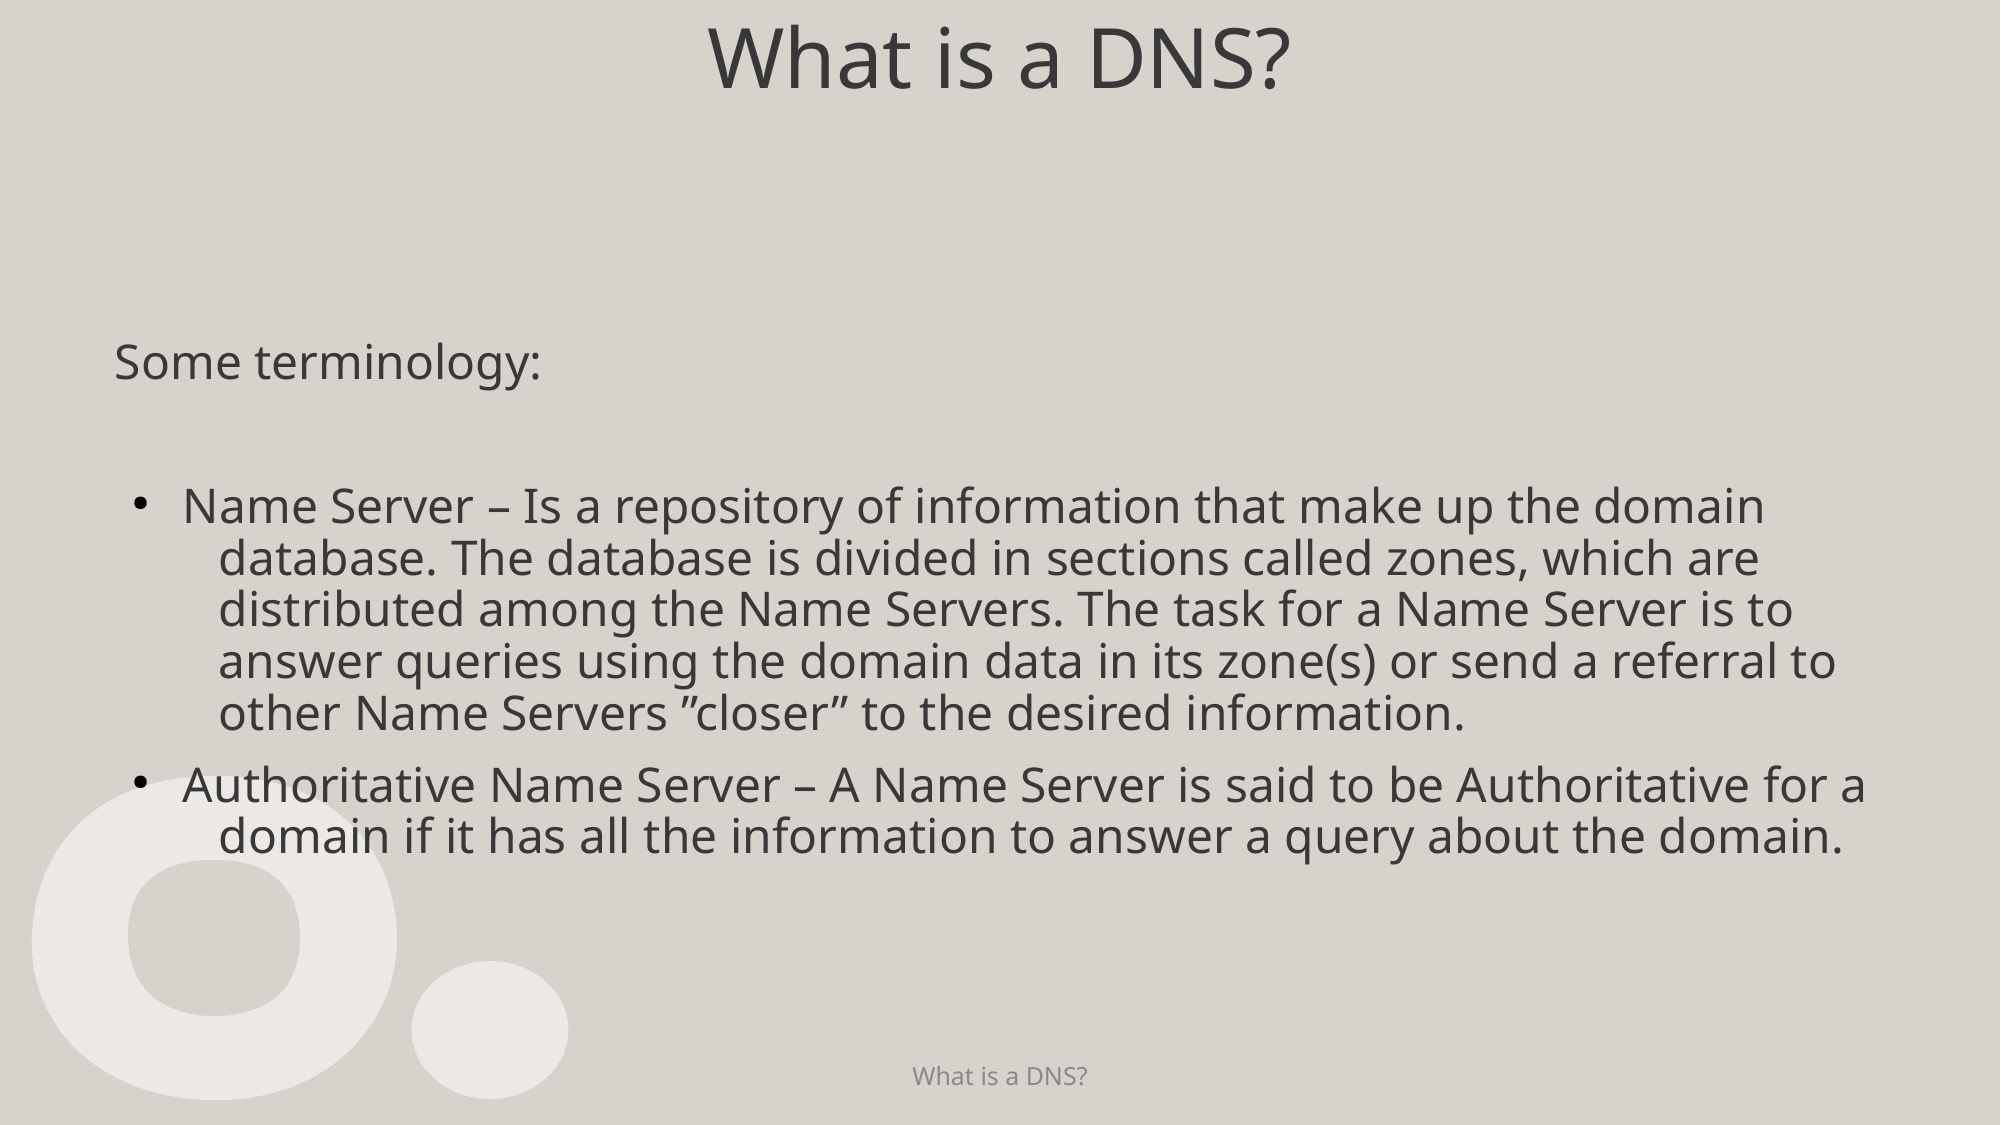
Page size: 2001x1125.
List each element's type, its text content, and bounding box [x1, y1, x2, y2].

footer What is a DNS? [662, 1045, 1338, 1105]
title What is a DNS? [0, 5, 2000, 119]
list Some terminology: Name Server – Is a repository of information that make up the domain database. The database is divided in sections called zones, which are distributed among the Name Servers. The task for a Name Server is to answer queries using the domain data in its zone(s) or send a referral to other Name Servers ”closer” to the desired information. Authoritative Name Server – A Name Server is said to be Authoritative for a domain if it has all the information to answer a query about the domain. [99, 330, 1890, 916]
